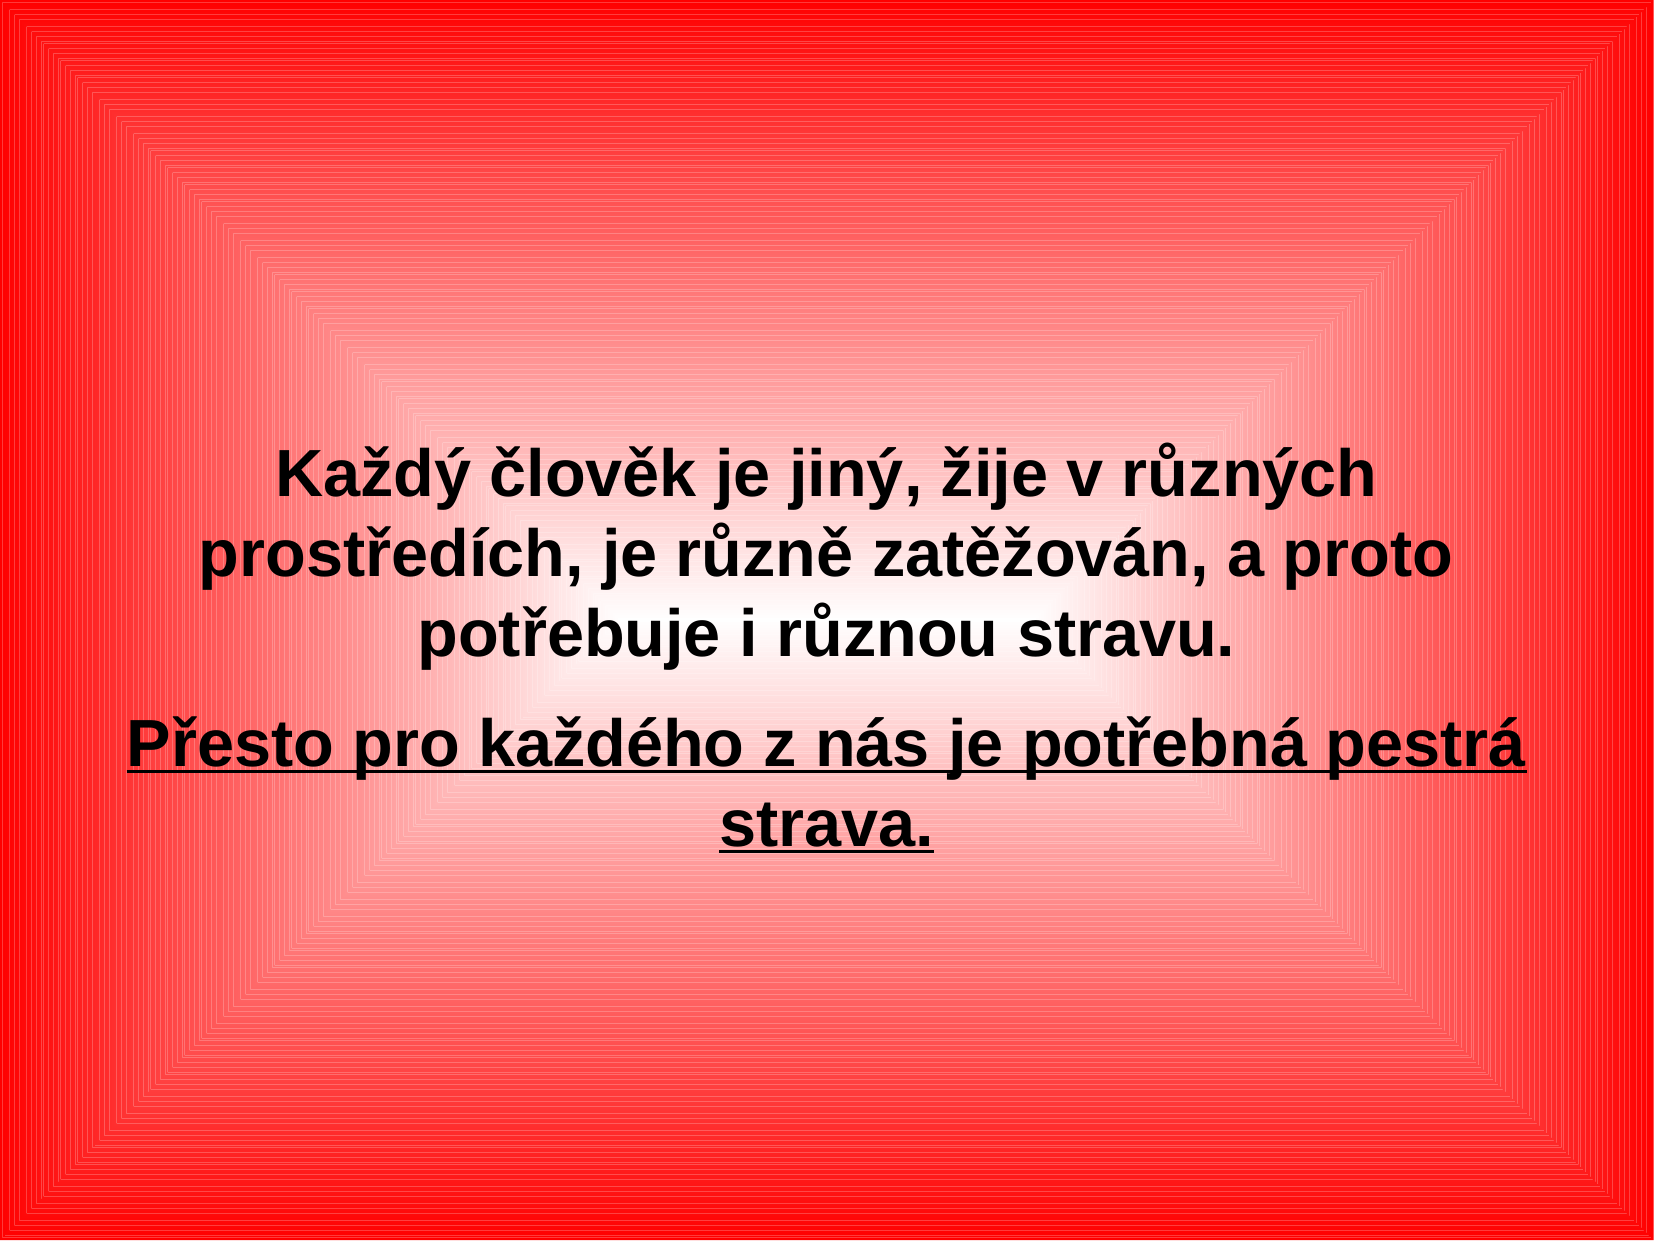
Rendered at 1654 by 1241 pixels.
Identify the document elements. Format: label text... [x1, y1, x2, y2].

subtitle Každý člověk je jiný, žije v různých prostředích, je různě zatěžován, a proto potřebuje i různou stravu. Přesto pro každého z nás je potřebná pestrá strava. [82, 290, 1571, 1109]
